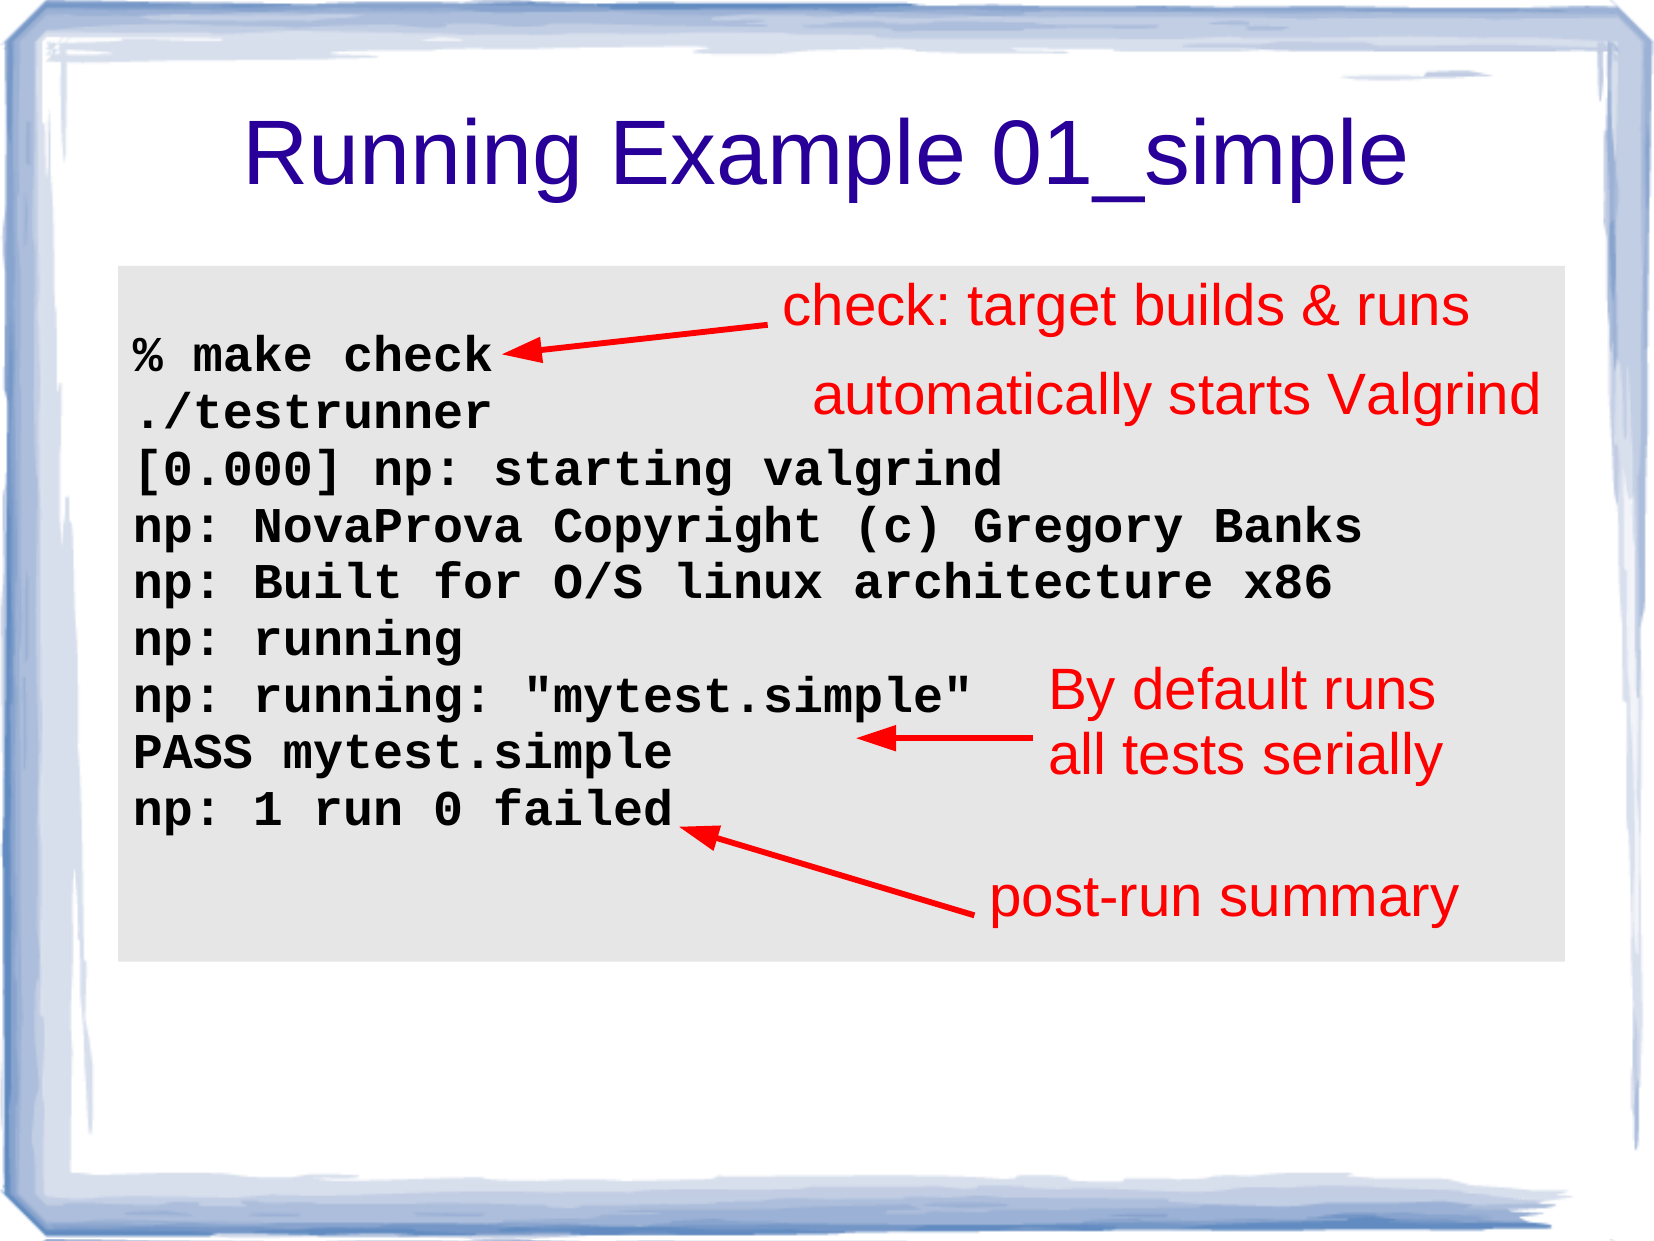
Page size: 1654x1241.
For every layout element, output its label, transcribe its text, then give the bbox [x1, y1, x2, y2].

text_box automatically starts Valgrind [797, 354, 1558, 443]
text_box By default runs all tests serially [1033, 649, 1460, 827]
text_box % make check ./testrunner [0.000] np: starting valgrind np: NovaProva Copyright (c) Gregory Banks np: Built for O/S linux architecture x86 np: running np: running: "mytest.simple" PASS mytest.simple np: 1 run 0 failed [118, 265, 1565, 962]
title Running Example 01_simple [82, 49, 1571, 257]
picture [0, 0, 1654, 1241]
text_box post-run summary [974, 856, 1477, 945]
text_box check: target builds & runs [767, 265, 1487, 355]
